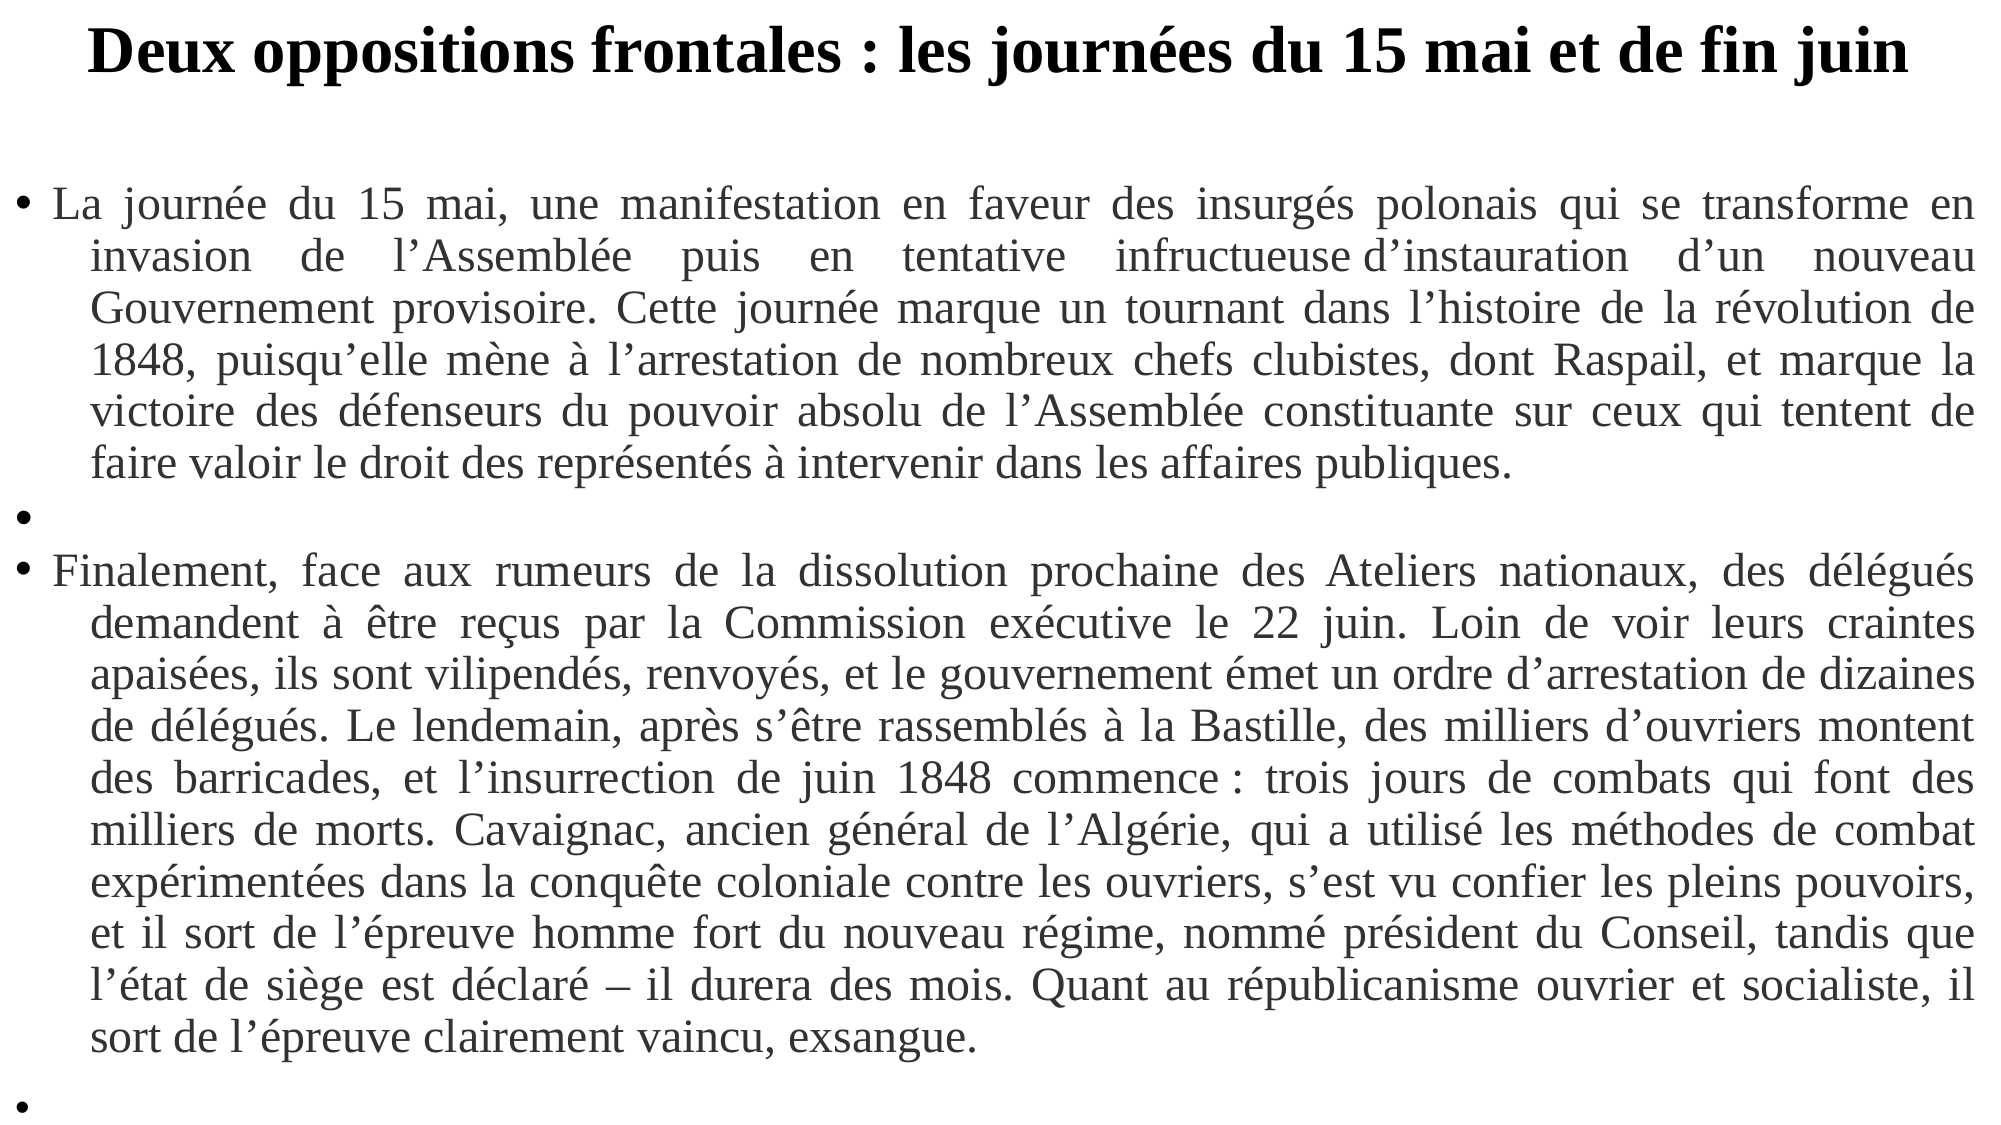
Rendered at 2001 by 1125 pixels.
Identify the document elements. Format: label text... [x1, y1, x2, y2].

list La journée du 15 mai, une manifestation en faveur des insurgés polonais qui se transforme en invasion de l’Assemblée puis en tentative infructueuse d’instauration d’un nouveau Gouvernement provisoire. Cette journée marque un tournant dans l’histoire de la révolution de 1848, puisqu’elle mène à l’arrestation de nombreux chefs clubistes, dont Raspail, et marque la victoire des défenseurs du pouvoir absolu de l’Assemblée constituante sur ceux qui tentent de faire valoir le droit des représentés à intervenir dans les affaires publiques. Finalement, face aux rumeurs de la dissolution prochaine des Ateliers nationaux, des délégués demandent à être reçus par la Commission exécutive le 22 juin. Loin de voir leurs craintes apaisées, ils sont vilipendés, renvoyés, et le gouvernement émet un ordre d’arrestation de dizaines de délégués. Le lendemain, après s’être rassemblés à la Bastille, des milliers d’ouvriers montent des barricades, et l’insurrection de juin 1848 commence : trois jours de combats qui font des milliers de morts. Cavaignac, ancien général de l’Algérie, qui a utilisé les méthodes de combat expérimentées dans la conquête coloniale contre les ouvriers, s’est vu confier les pleins pouvoirs, et il sort de l’épreuve homme fort du nouveau régime, nommé président du Conseil, tandis que l’état de siège est déclaré – il durera des mois. Quant au républicanisme ouvrier et socialiste, il sort de l’épreuve clairement vaincu, exsangue. [0, 170, 2000, 1125]
title Deux oppositions frontales : les journées du 15 mai et de fin juin [59, 0, 1942, 102]
